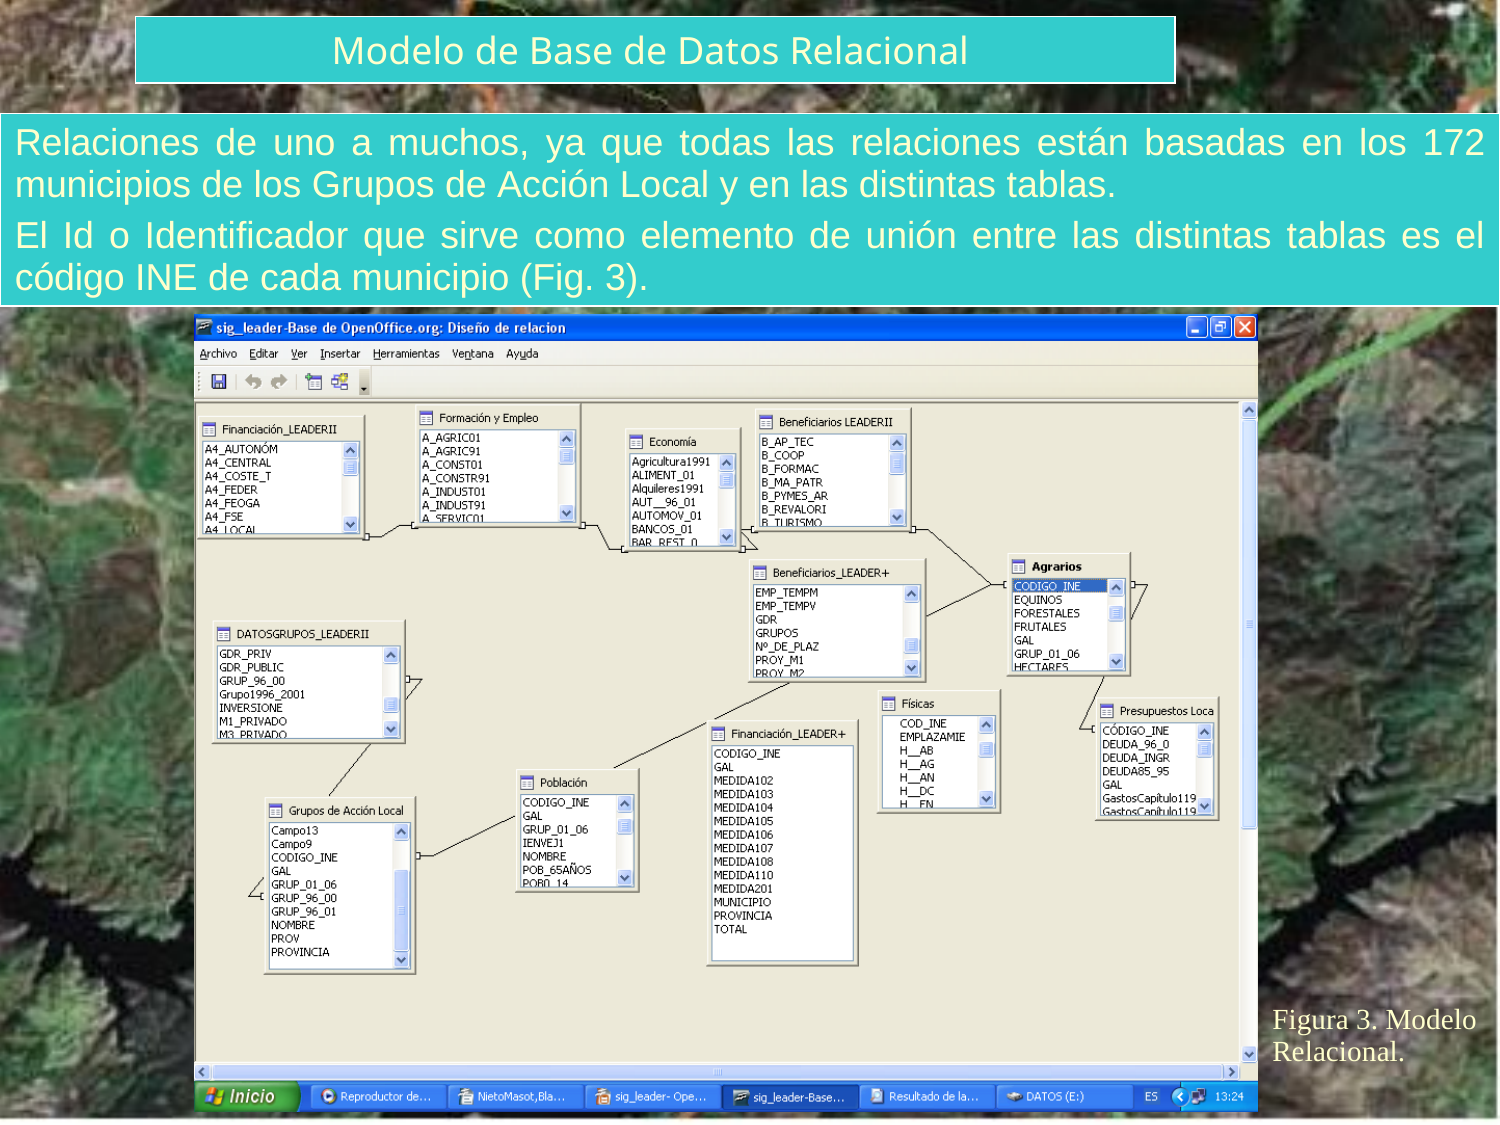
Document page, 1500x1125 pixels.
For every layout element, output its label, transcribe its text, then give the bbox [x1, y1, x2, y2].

text_box Relaciones de uno a muchos, ya que todas las relaciones están basadas en los 172 municipios de los Grupos de Acción Local y en las distintas tablas. El Id o Identificador que sirve como elemento de unión entre las distintas tablas es el código INE de cada municipio (Fig. 3). [0, 113, 1500, 307]
text_box Modelo de Base de Datos Relacional [135, 16, 1176, 84]
picture [0, 307, 1500, 1125]
picture [0, 0, 1500, 113]
text_box Figura 3. Modelo Relacional. [1257, 995, 1500, 1076]
list [123, 307, 1341, 944]
